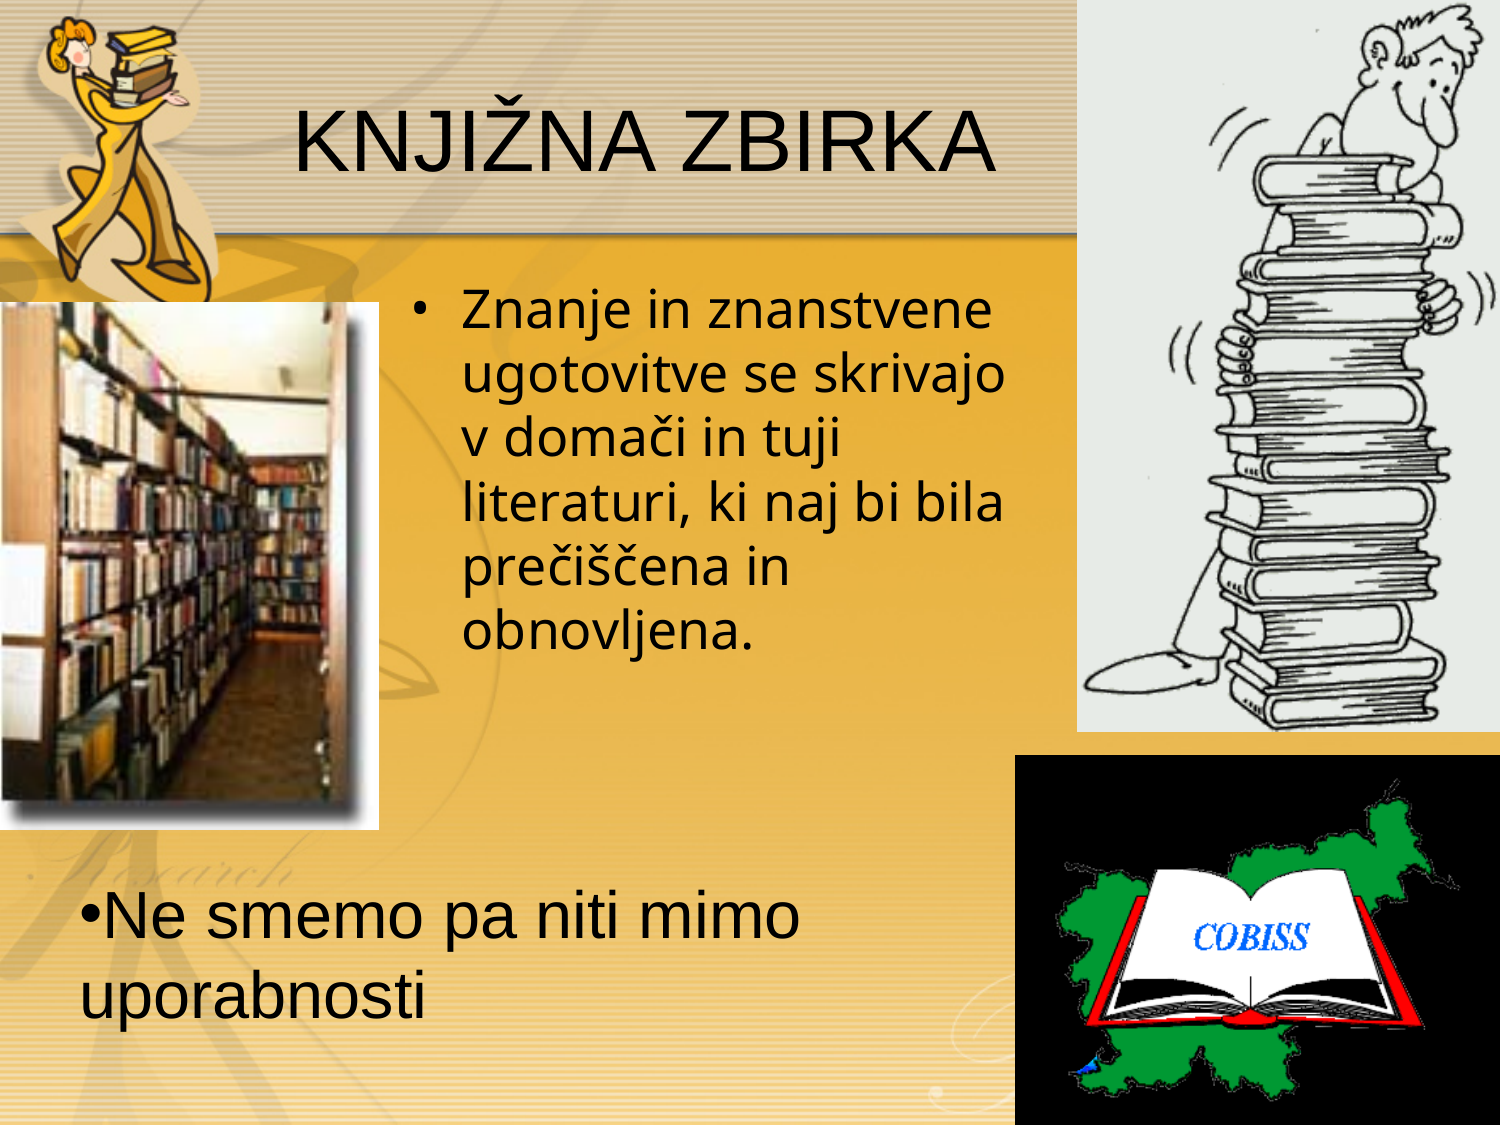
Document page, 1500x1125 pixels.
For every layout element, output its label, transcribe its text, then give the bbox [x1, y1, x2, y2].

text_box Ne smemo pa niti mimo uporabnosti [64, 864, 928, 1125]
text_box Znanje in znanstvene ugotovitve se skrivajo v domači in tuji literaturi, ki naj bi bila prečiščena in obnovljena. [395, 267, 1057, 669]
title KNJIŽNA ZBIRKA [277, 42, 1077, 197]
picture [0, 0, 1500, 1125]
